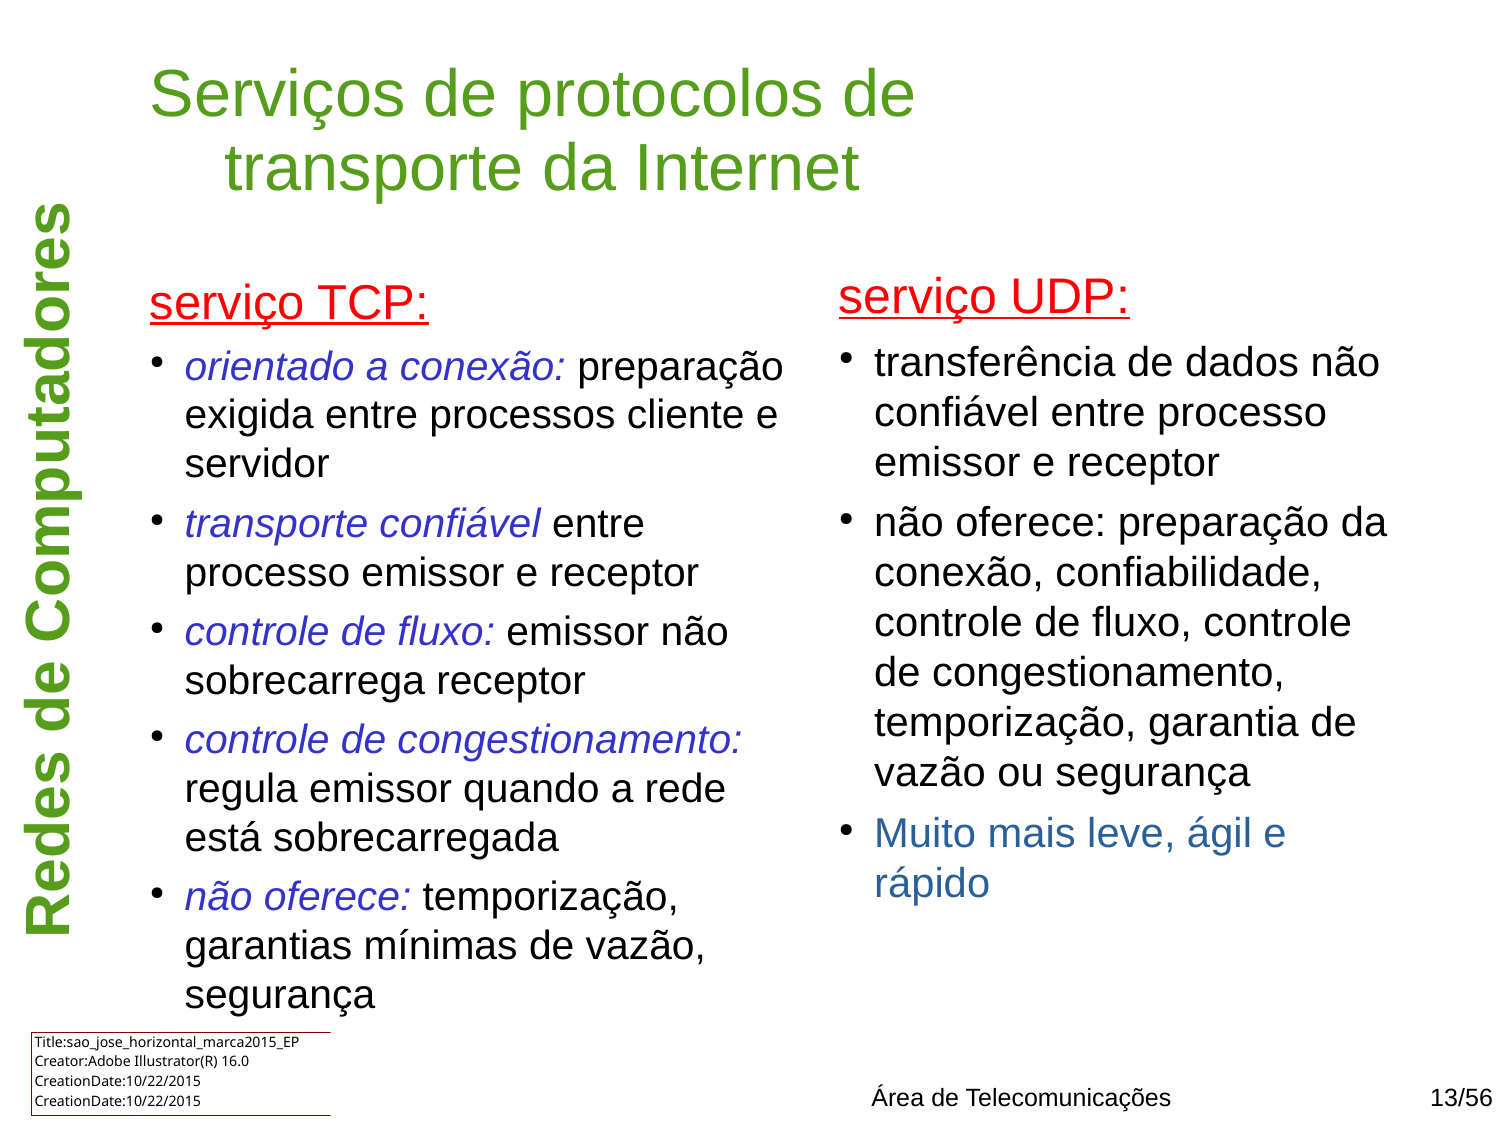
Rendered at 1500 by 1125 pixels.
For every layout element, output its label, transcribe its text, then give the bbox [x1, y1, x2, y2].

text_box serviço UDP: transferência de dados não confiável entre processo emissor e receptor não oferece: preparação da conexão, confiabilidade, controle de fluxo, controle de congestionamento, temporização, garantia de vazão ou segurança Muito mais leve, ágil e rápido [823, 256, 1426, 1019]
text_box serviço TCP: orientado a conexão: preparação exigida entre processos cliente e servidor transporte confiável entre processo emissor e receptor controle de fluxo: emissor não sobrecarrega receptor controle de congestionamento: regula emissor quando a rede está sobrecarregada não oferece: temporização, garantias mínimas de vazão, segurança [134, 262, 826, 1026]
title Serviços de protocolos de transporte da Internet [134, 37, 1410, 225]
